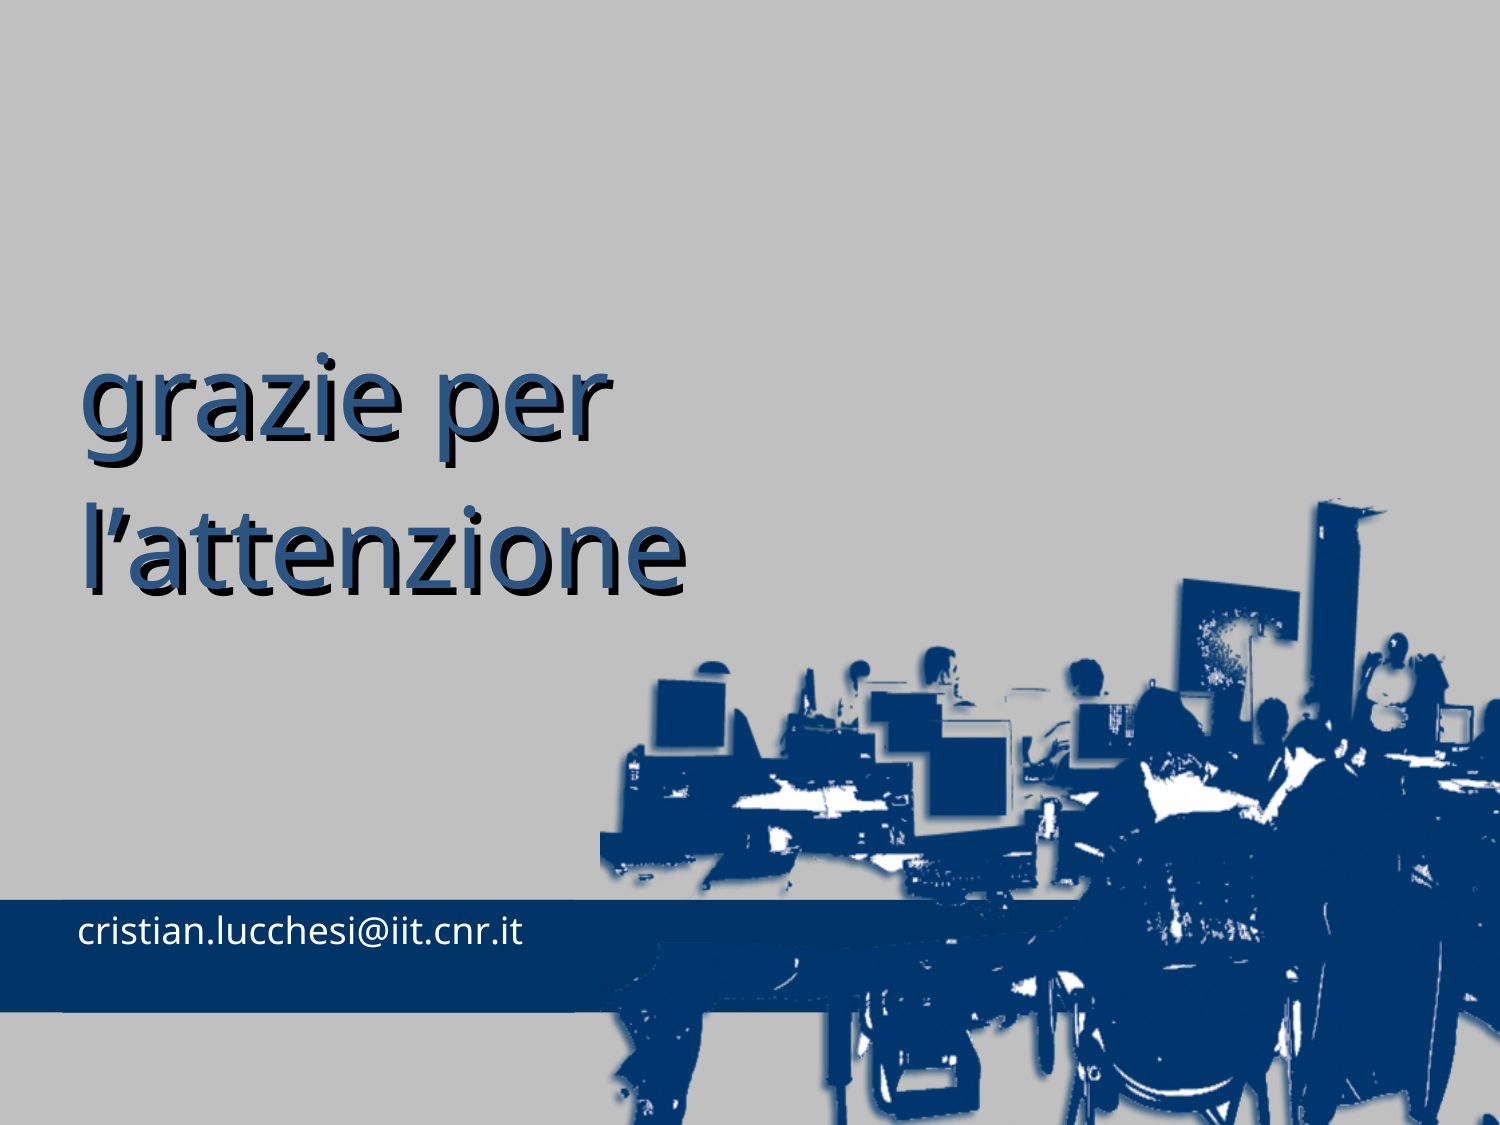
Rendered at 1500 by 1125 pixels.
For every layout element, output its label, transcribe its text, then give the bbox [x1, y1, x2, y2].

subtitle cristian.lucchesi@iit.cnr.it [62, 899, 575, 1013]
picture [600, 498, 1500, 1125]
title grazie per l’attenzione [62, 312, 1051, 625]
